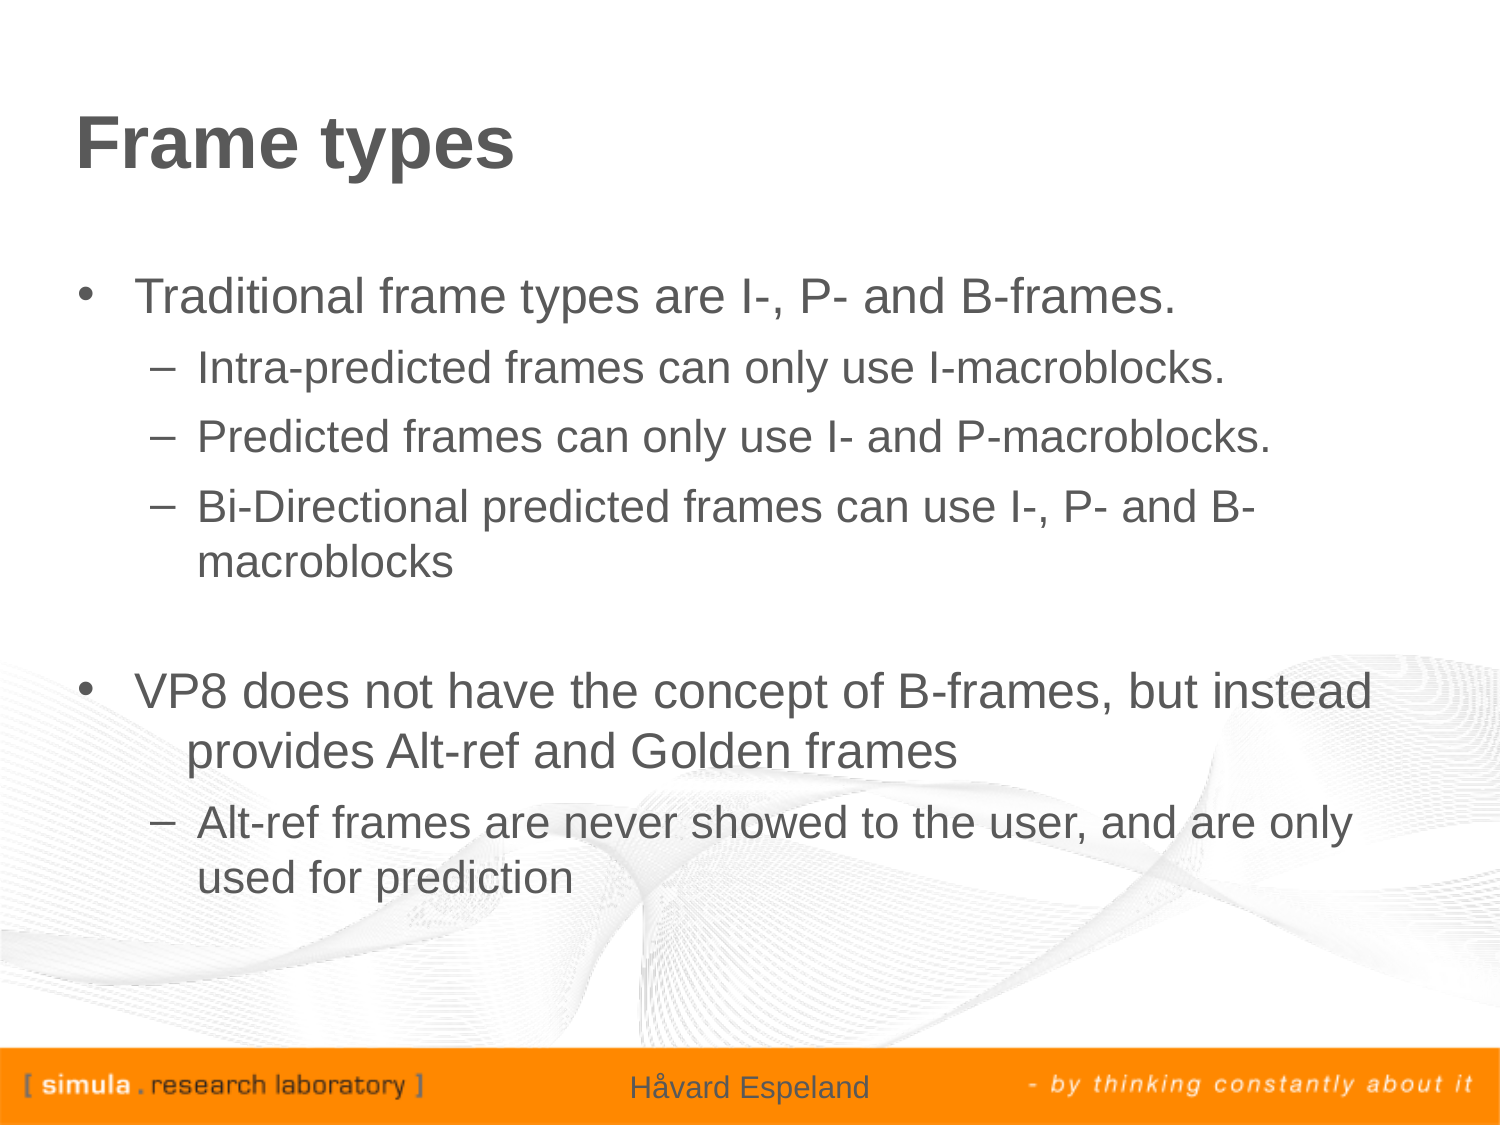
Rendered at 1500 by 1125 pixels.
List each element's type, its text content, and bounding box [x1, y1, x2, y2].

title Frame types [75, 52, 1425, 226]
list Traditional frame types are I-, P- and B-frames. Intra-predicted frames can only use I-macroblocks. Predicted frames can only use I- and P-macroblocks. Bi-Directional predicted frames can use I-, P- and B-macroblocks VP8 does not have the concept of B-frames, but instead provides Alt-ref and Golden frames Alt-ref frames are never showed to the user, and are only used for prediction [75, 263, 1425, 1006]
picture [0, 654, 1500, 1125]
